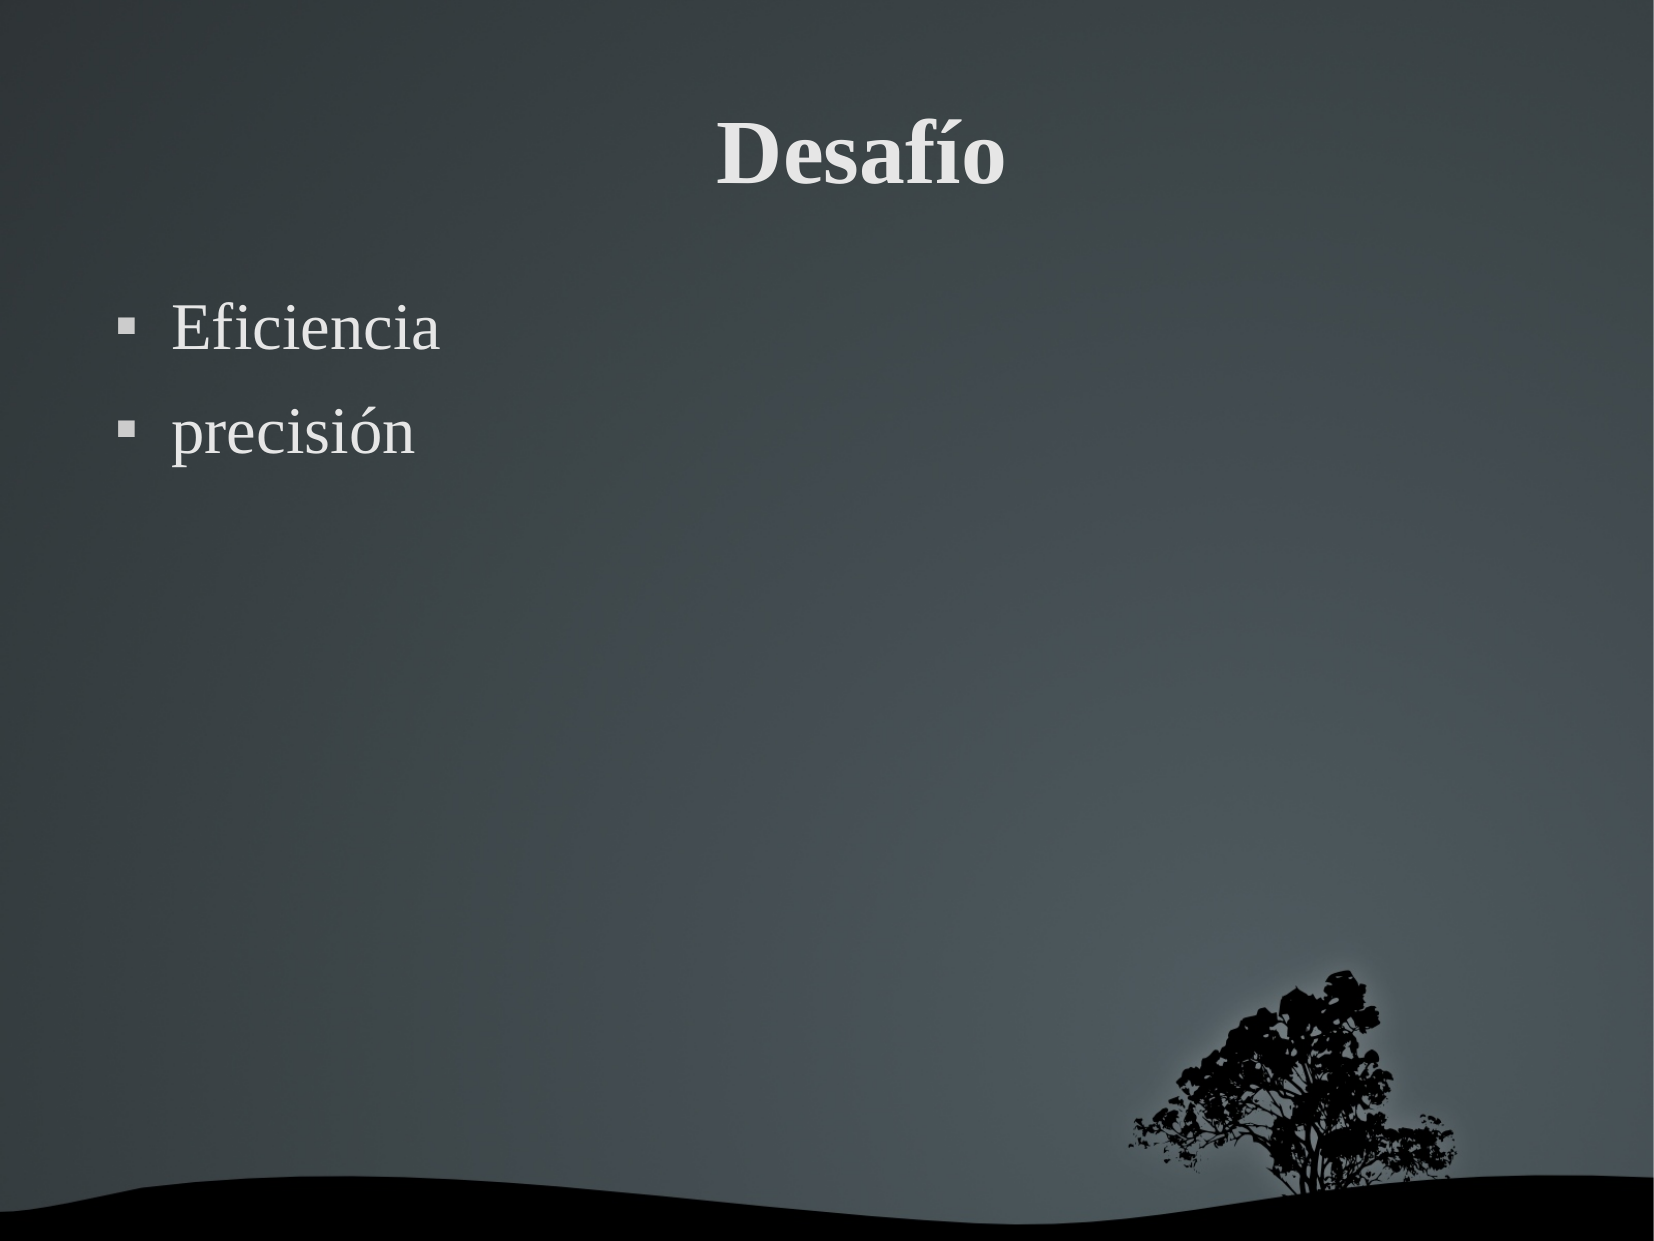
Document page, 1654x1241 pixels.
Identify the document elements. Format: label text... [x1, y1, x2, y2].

title Desafío [82, 56, 1571, 250]
picture [0, 0, 1654, 1241]
list Eficiencia precisión [82, 290, 1571, 1094]
